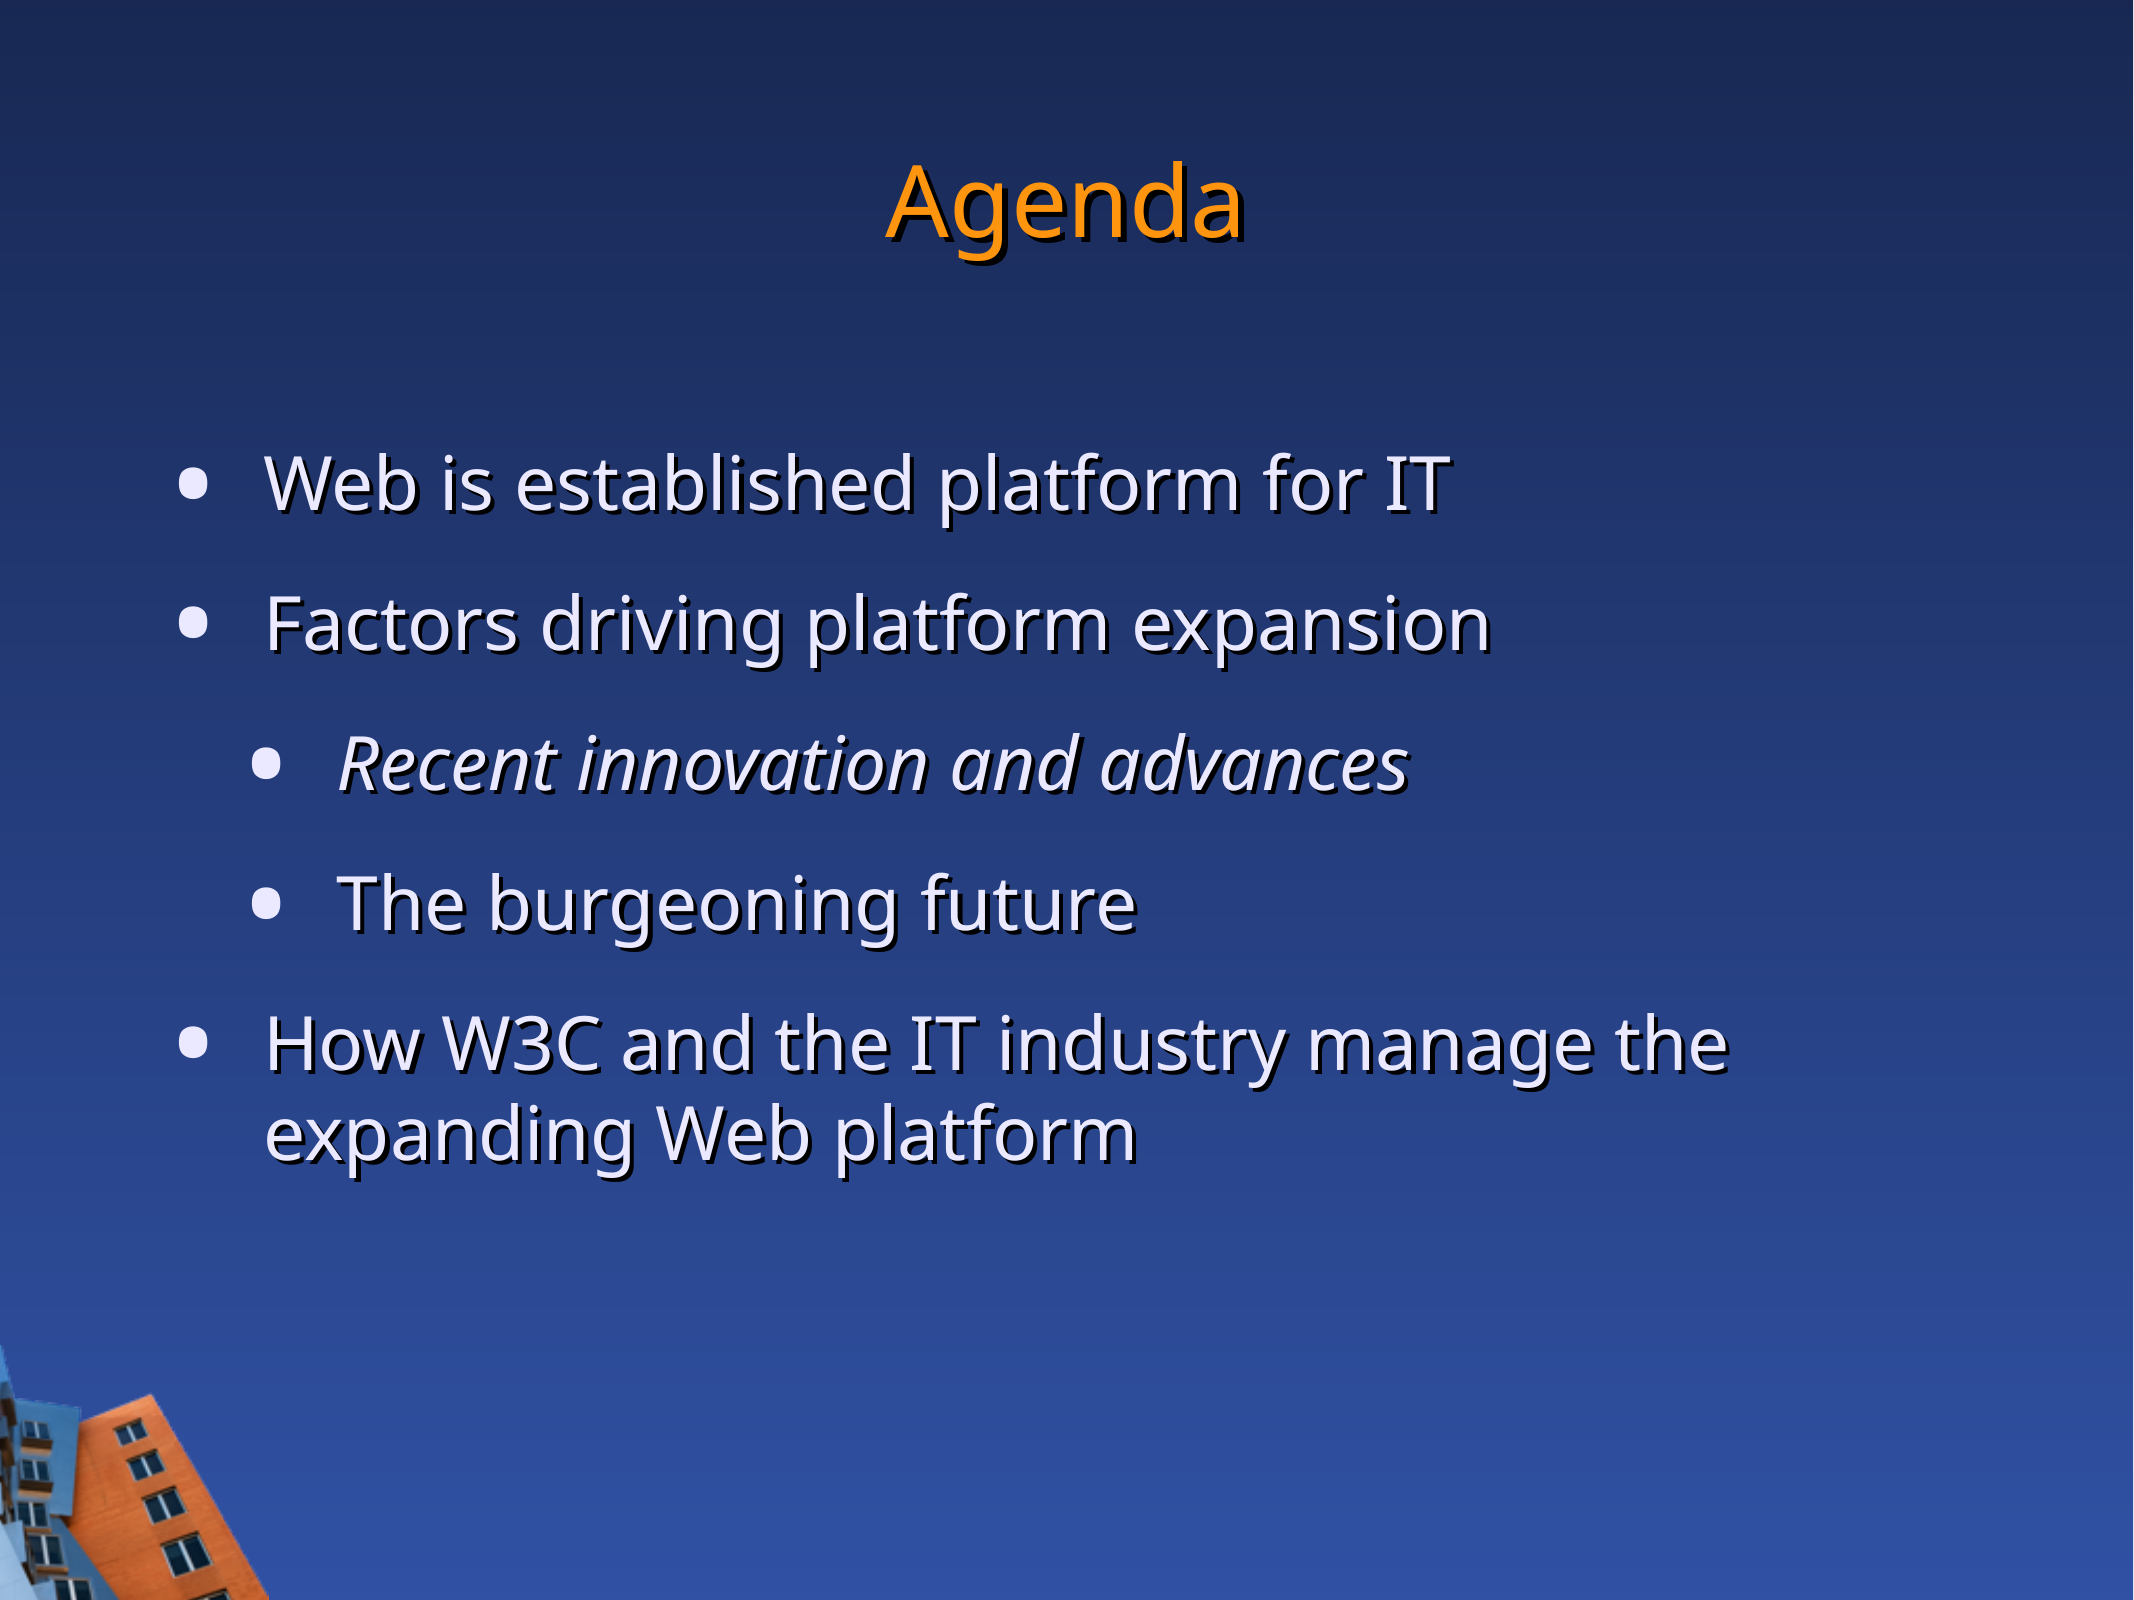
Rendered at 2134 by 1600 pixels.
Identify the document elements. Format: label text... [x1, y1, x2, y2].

list Web is established platform for IT Factors driving platform expansion Recent innovation and advances The burgeoning future How W3C and the IT industry manage the expanding Web platform [117, 435, 2038, 1477]
picture [0, 1345, 269, 1600]
title Agenda [106, 71, 2027, 324]
